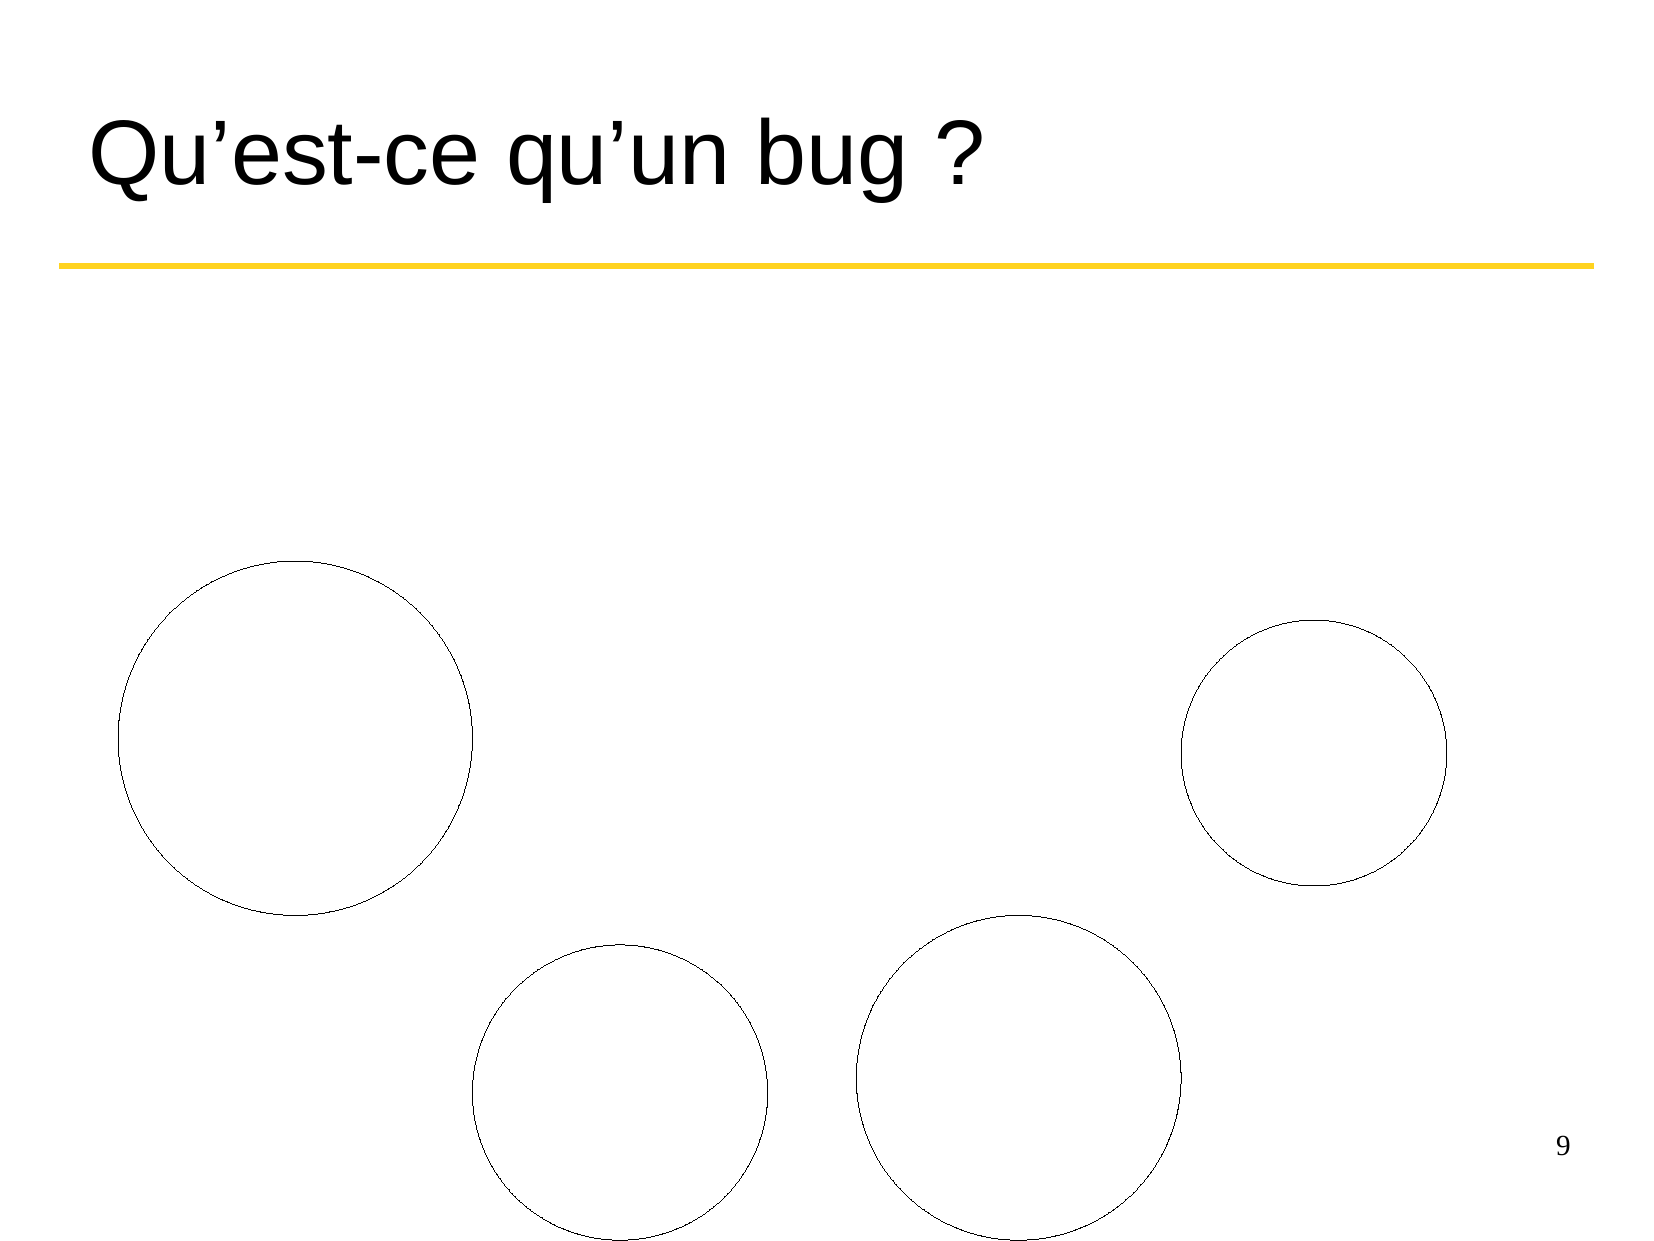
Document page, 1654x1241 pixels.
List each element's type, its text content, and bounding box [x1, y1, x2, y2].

title Qu’est-ce qu’un bug ? [88, 49, 1571, 257]
